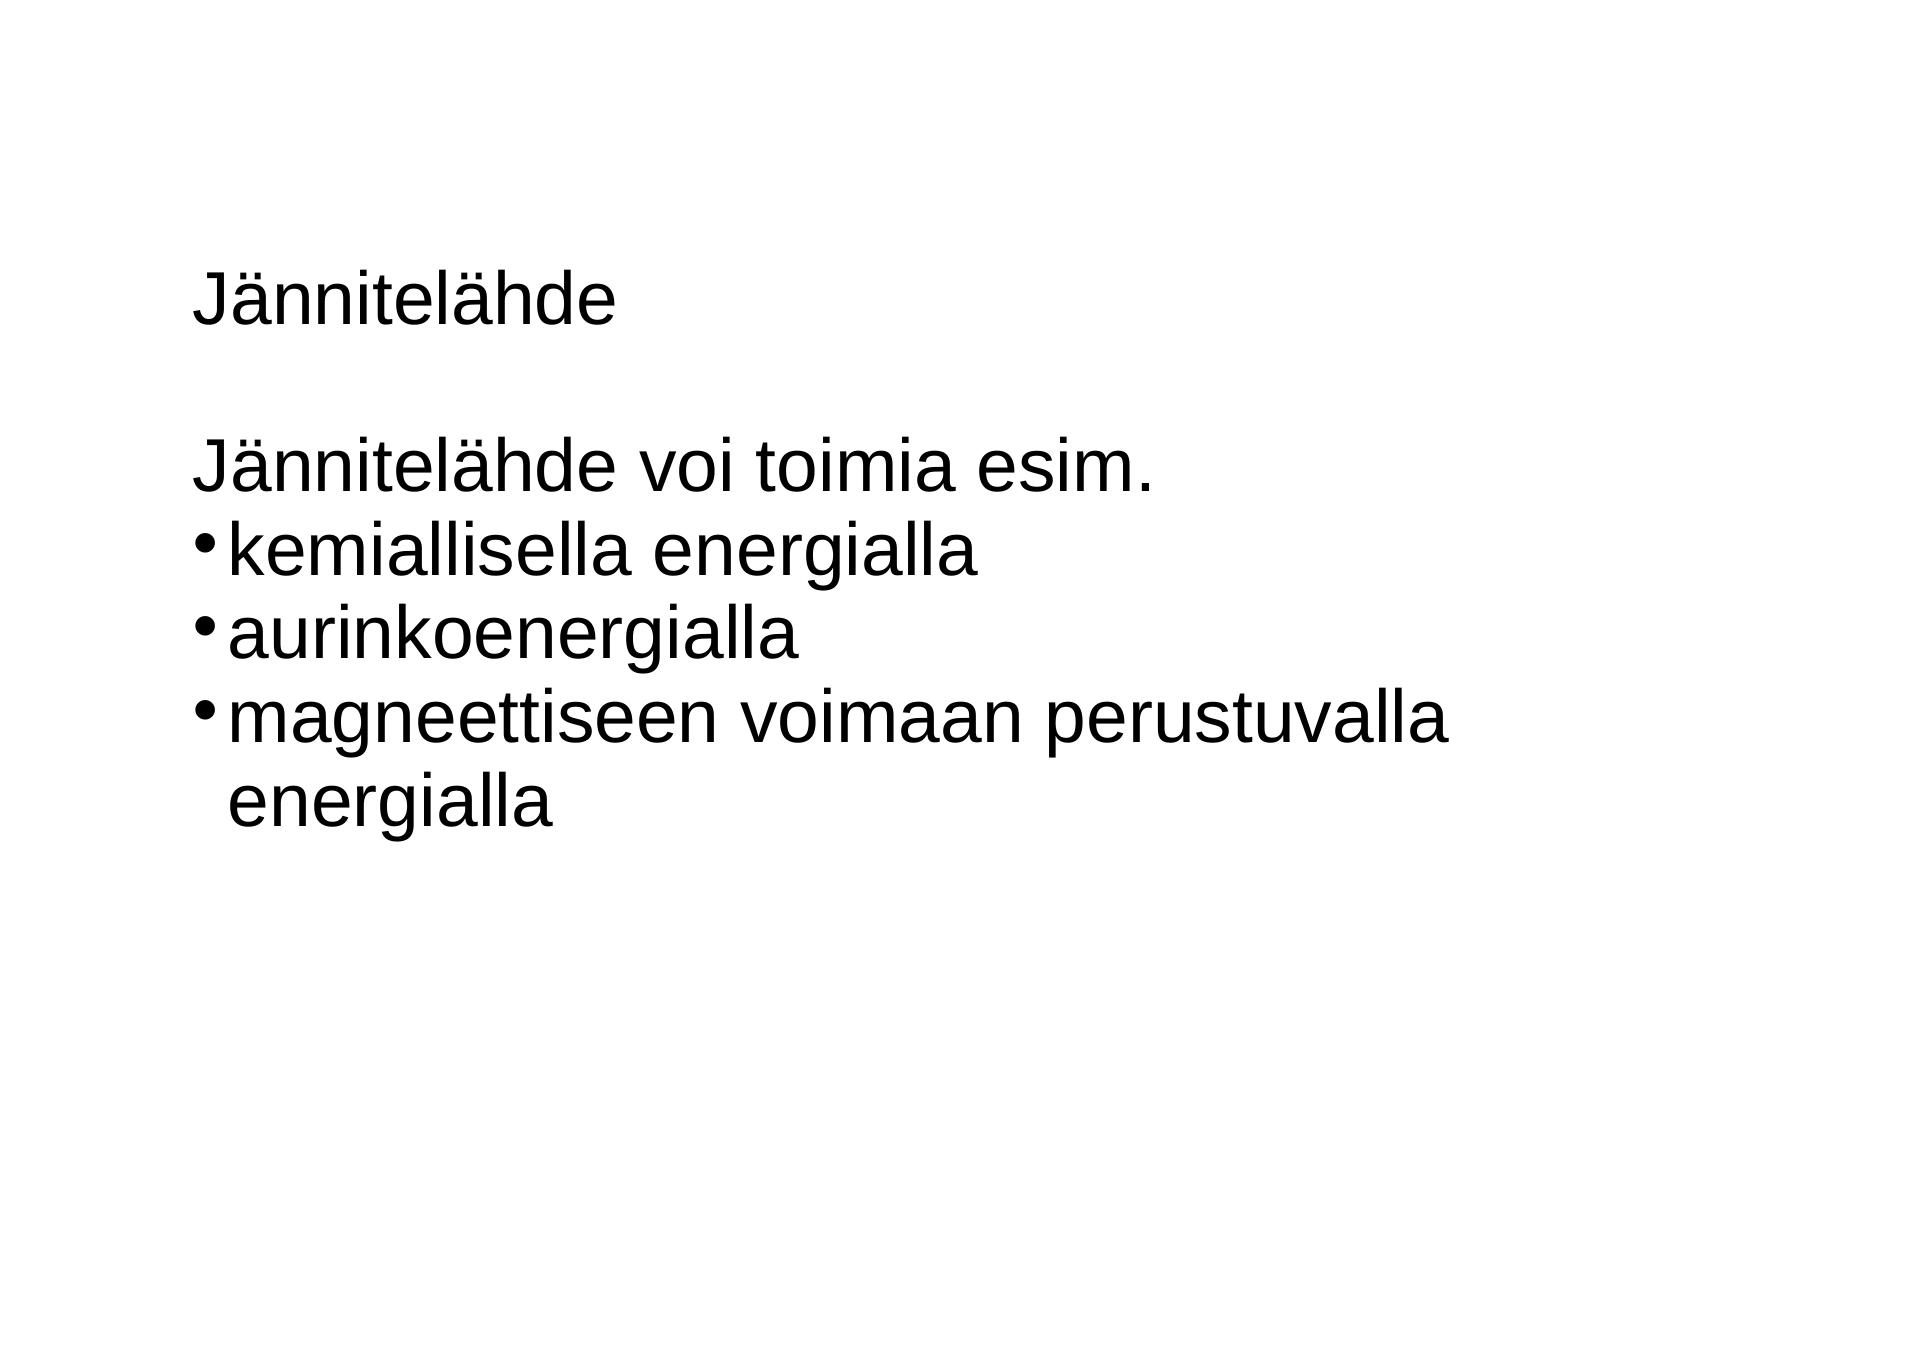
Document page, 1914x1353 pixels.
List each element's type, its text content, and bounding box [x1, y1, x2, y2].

text_box Jännitelähde Jännitelähde voi toimia esim. kemiallisella energialla aurinkoenergialla magneettiseen voimaan perustuvalla energialla [177, 244, 1764, 902]
